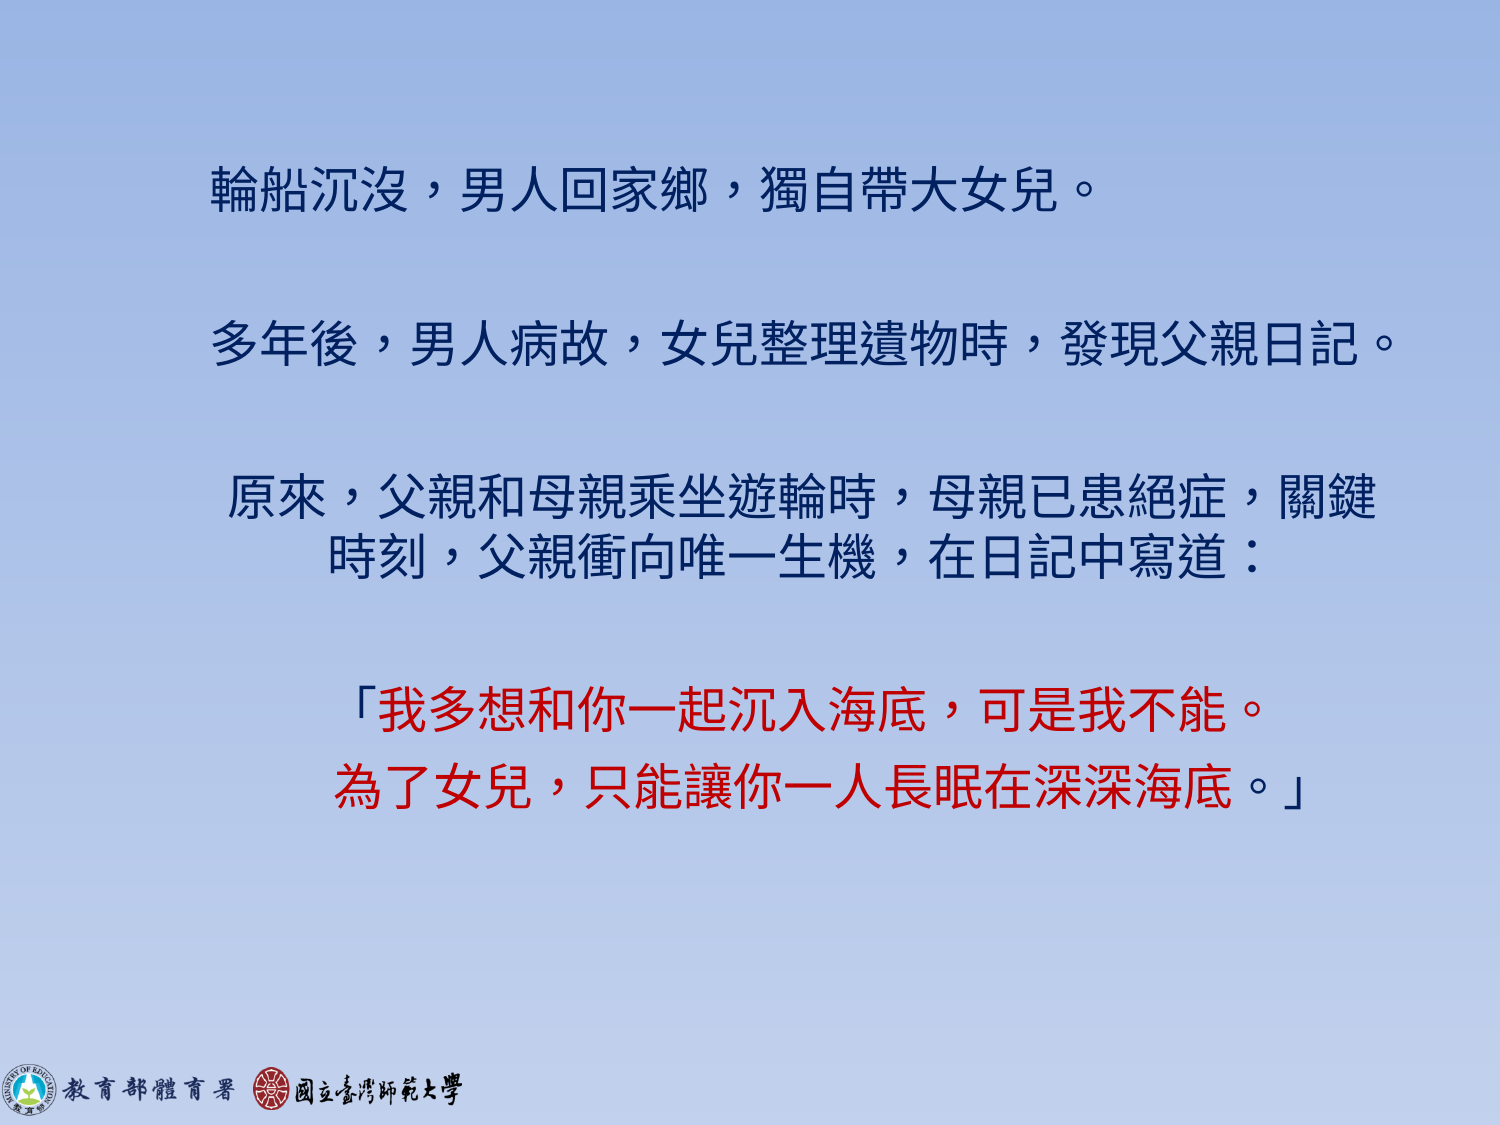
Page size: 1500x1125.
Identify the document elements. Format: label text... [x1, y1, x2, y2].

subtitle 輪船沉沒，男人回家鄉，獨自帶大女兒。 多年後，男人病故，女兒整理遺物時，發現父親日記。 原來，父親和母親乘坐遊輪時，母親已患絕症，關鍵時刻，父親衝向唯一生機，在日記中寫道： 「我多想和你一起沉入海底，可是我不能。 為了女兒，只能讓你一人長眠在深深海底。」 [194, 54, 1410, 343]
